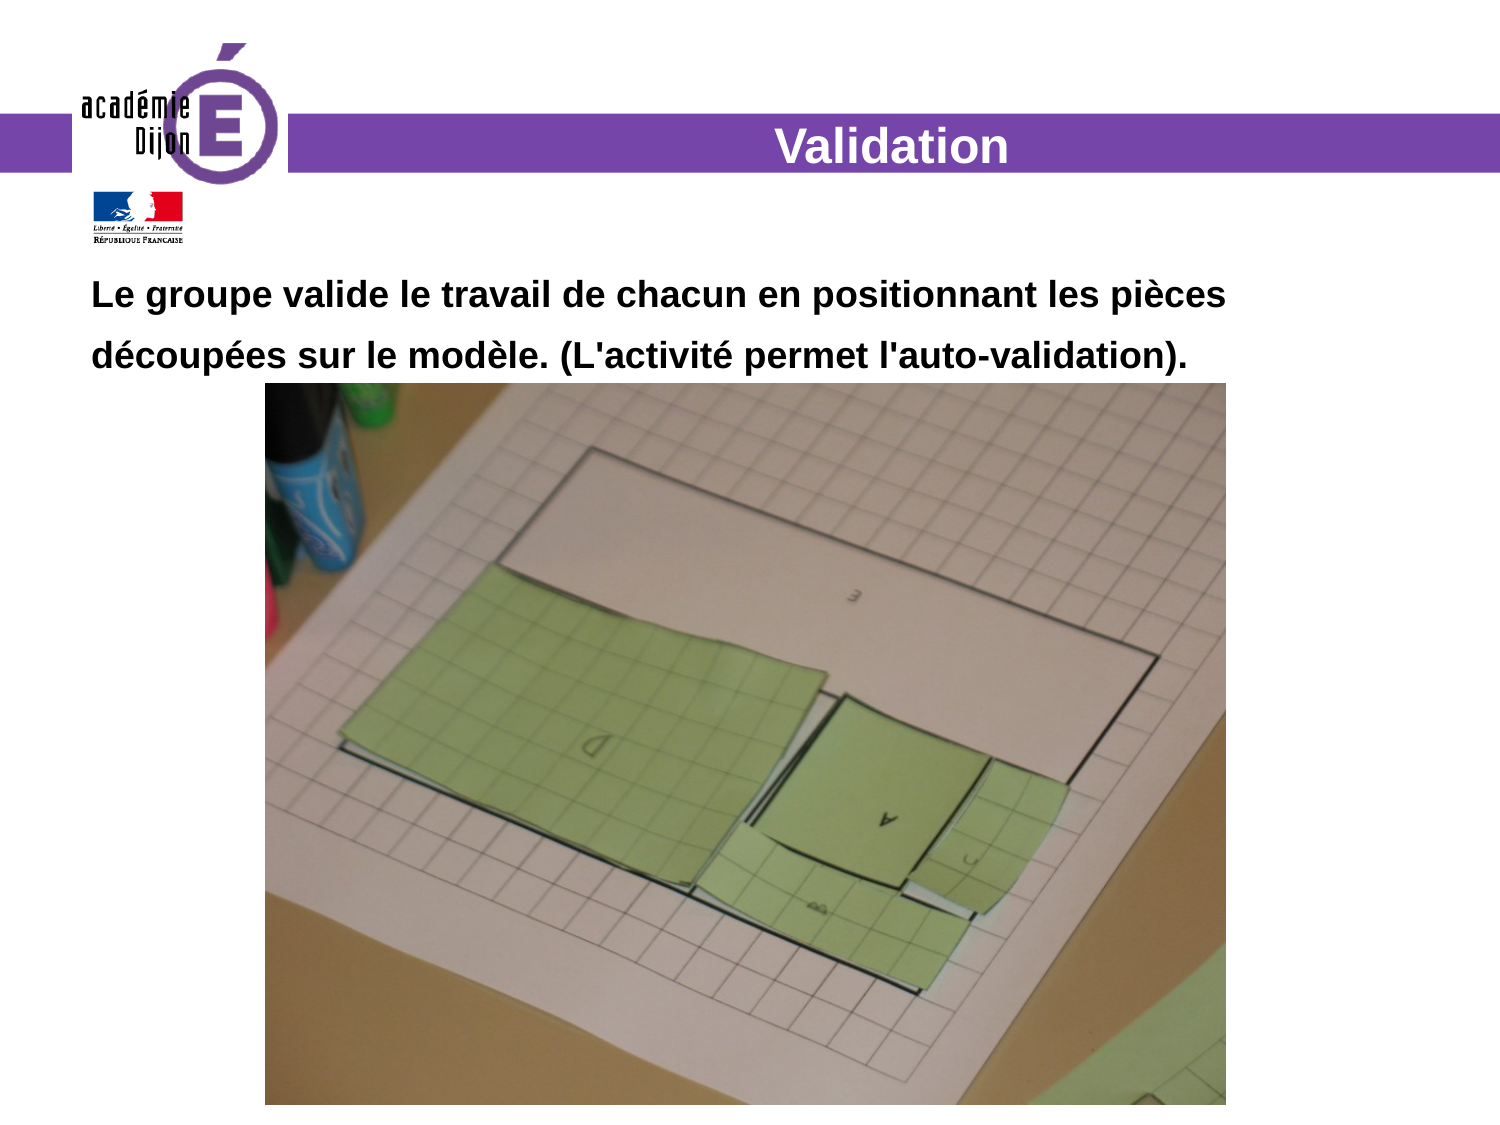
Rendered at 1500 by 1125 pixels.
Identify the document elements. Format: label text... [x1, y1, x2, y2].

picture [265, 383, 1226, 1105]
picture [82, 43, 278, 243]
title Validation [360, 106, 1425, 178]
list Le groupe valide le travail de chacun en positionnant les pièces découpées sur le modèle. (L'activité permet l'auto-validation). [75, 262, 1425, 1005]
